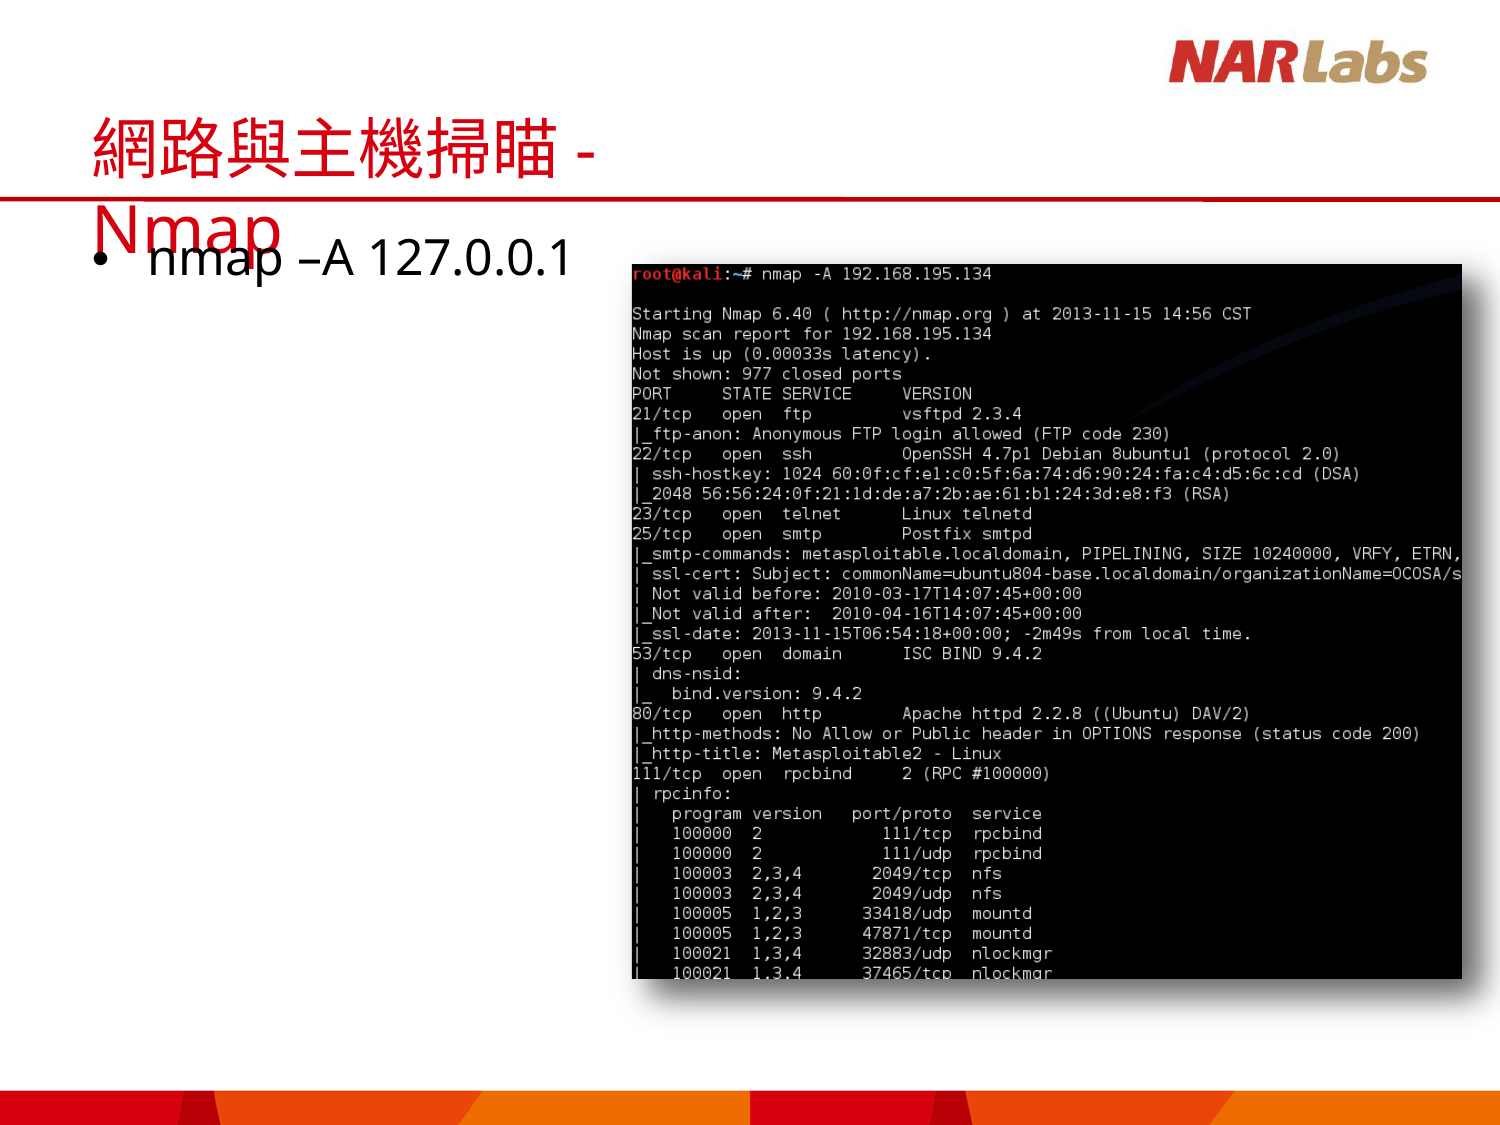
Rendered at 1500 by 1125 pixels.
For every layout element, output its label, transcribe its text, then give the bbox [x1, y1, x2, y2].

text_box [600, 232, 1500, 1044]
text_box 網路與主機掃瞄-Nmap [89, 106, 728, 187]
text_box • nmap –A 127.0.0.1 [89, 226, 582, 286]
